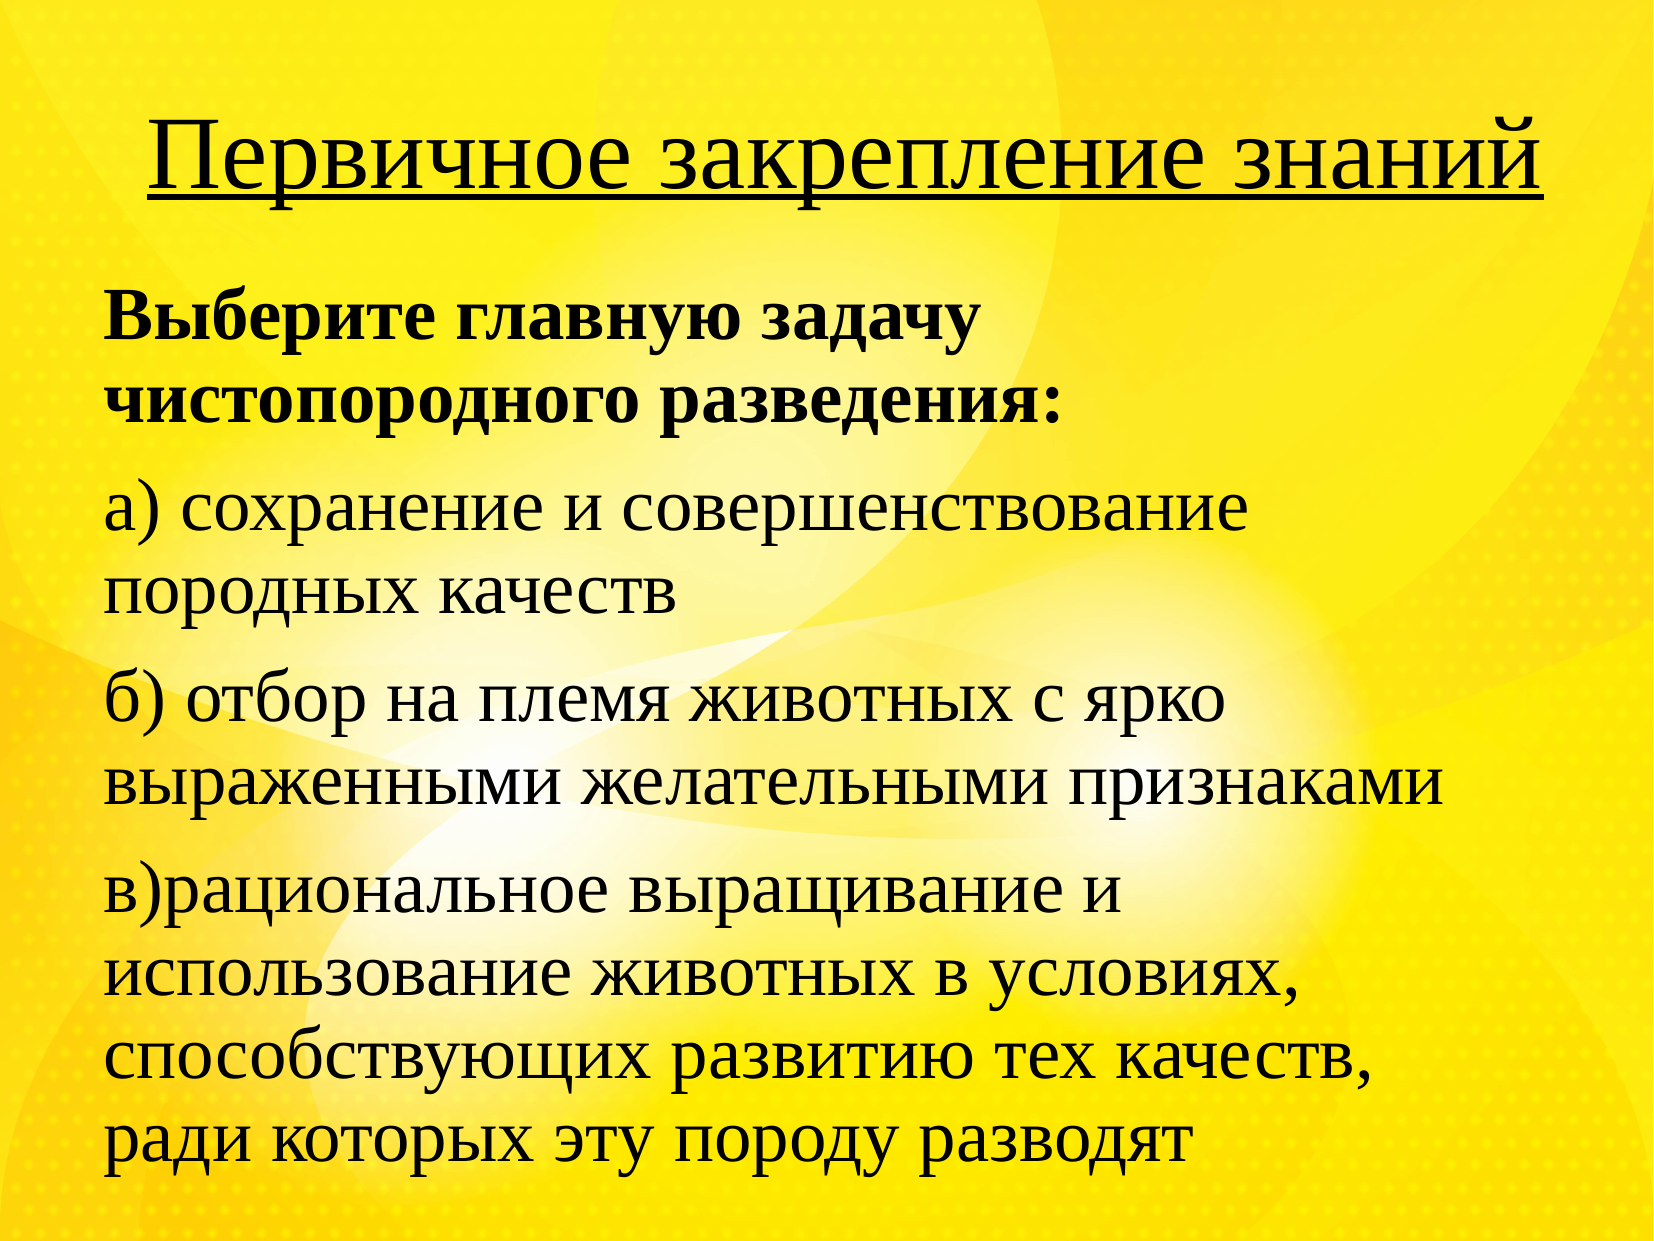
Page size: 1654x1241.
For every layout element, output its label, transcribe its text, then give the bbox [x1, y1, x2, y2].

title Первичное закрепление знаний [82, 49, 1571, 257]
picture [0, 0, 1654, 1241]
text_box Выберите главную задачу чистопородного разведения: а) сохранение и совершенствование породных качеств б) отбор на племя животных с ярко выраженными желательными признаками в)рациональное выращивание и использование животных в условиях, способствующих развитию тех качеств, ради которых эту породу разводят [88, 265, 1536, 1233]
